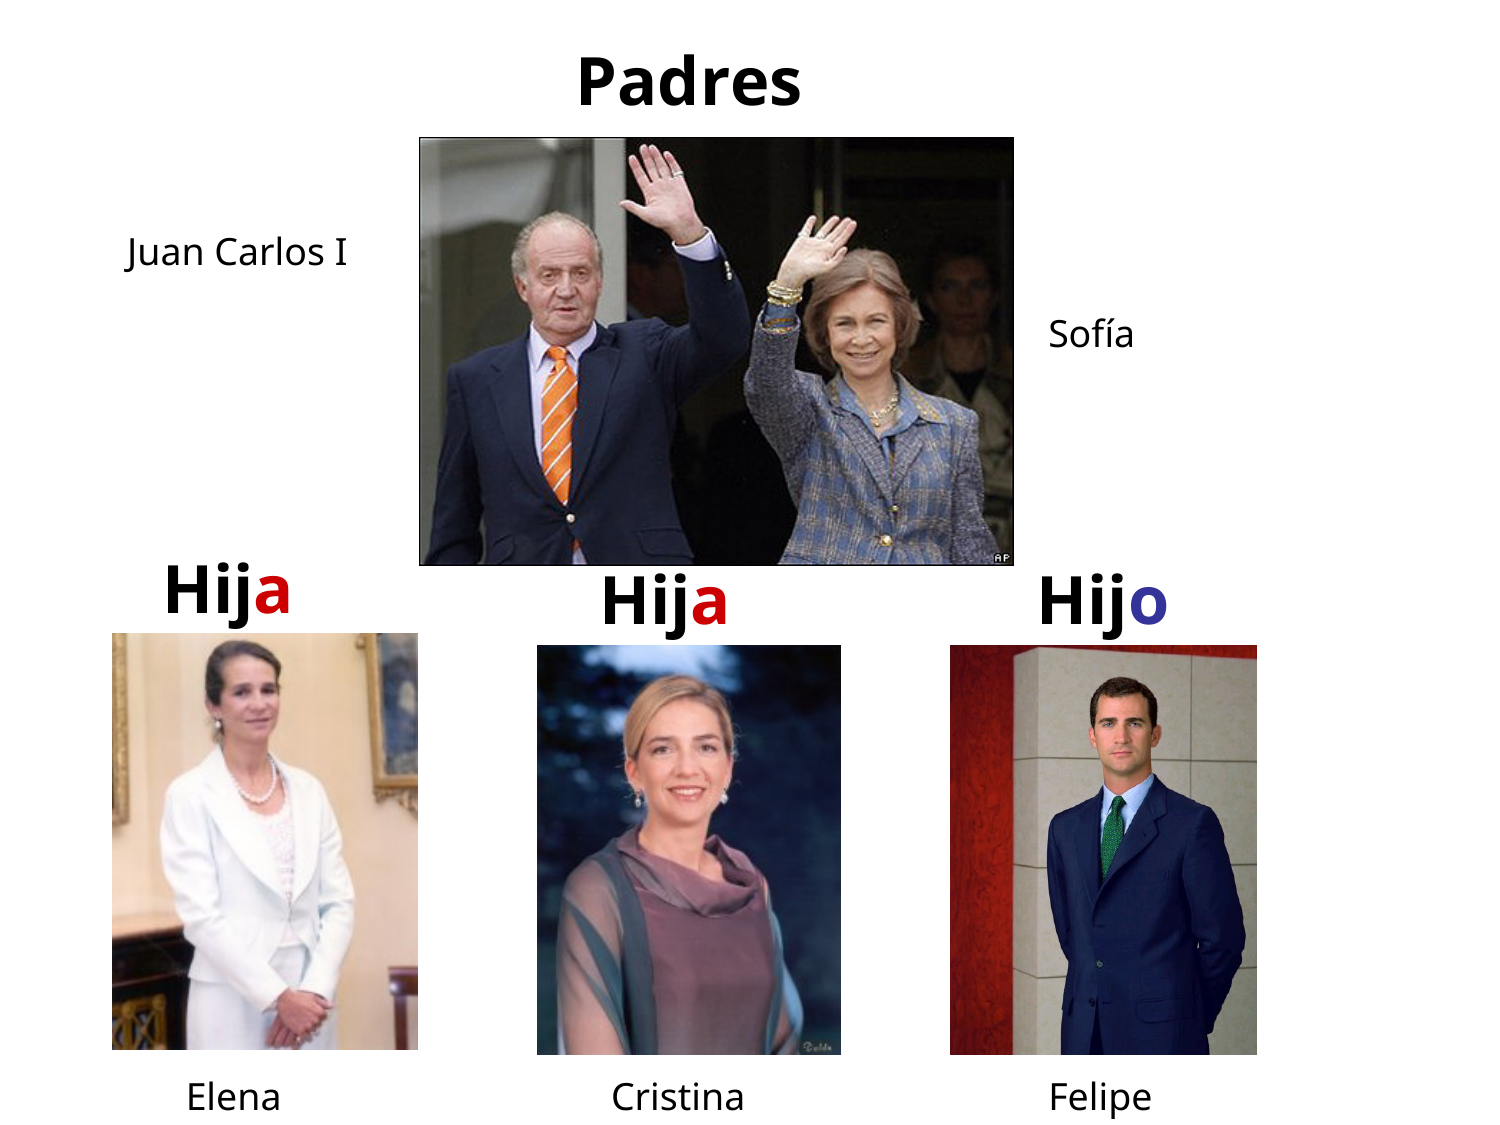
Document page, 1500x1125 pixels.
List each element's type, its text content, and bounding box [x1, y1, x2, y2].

picture [419, 137, 1014, 566]
picture [950, 645, 1257, 1055]
text_box Hija [584, 566, 963, 647]
text_box Cristina [596, 1064, 951, 1125]
text_box Hija [147, 538, 526, 635]
text_box Juan Carlos I [112, 219, 408, 281]
text_box Elena [171, 1064, 455, 1125]
text_box Hijo [1021, 550, 1400, 647]
text_box Felipe [1033, 1064, 1329, 1125]
text_box Sofía [1033, 302, 1377, 364]
picture [537, 645, 841, 1055]
text_box Padres [560, 30, 1070, 127]
picture [112, 633, 418, 1050]
